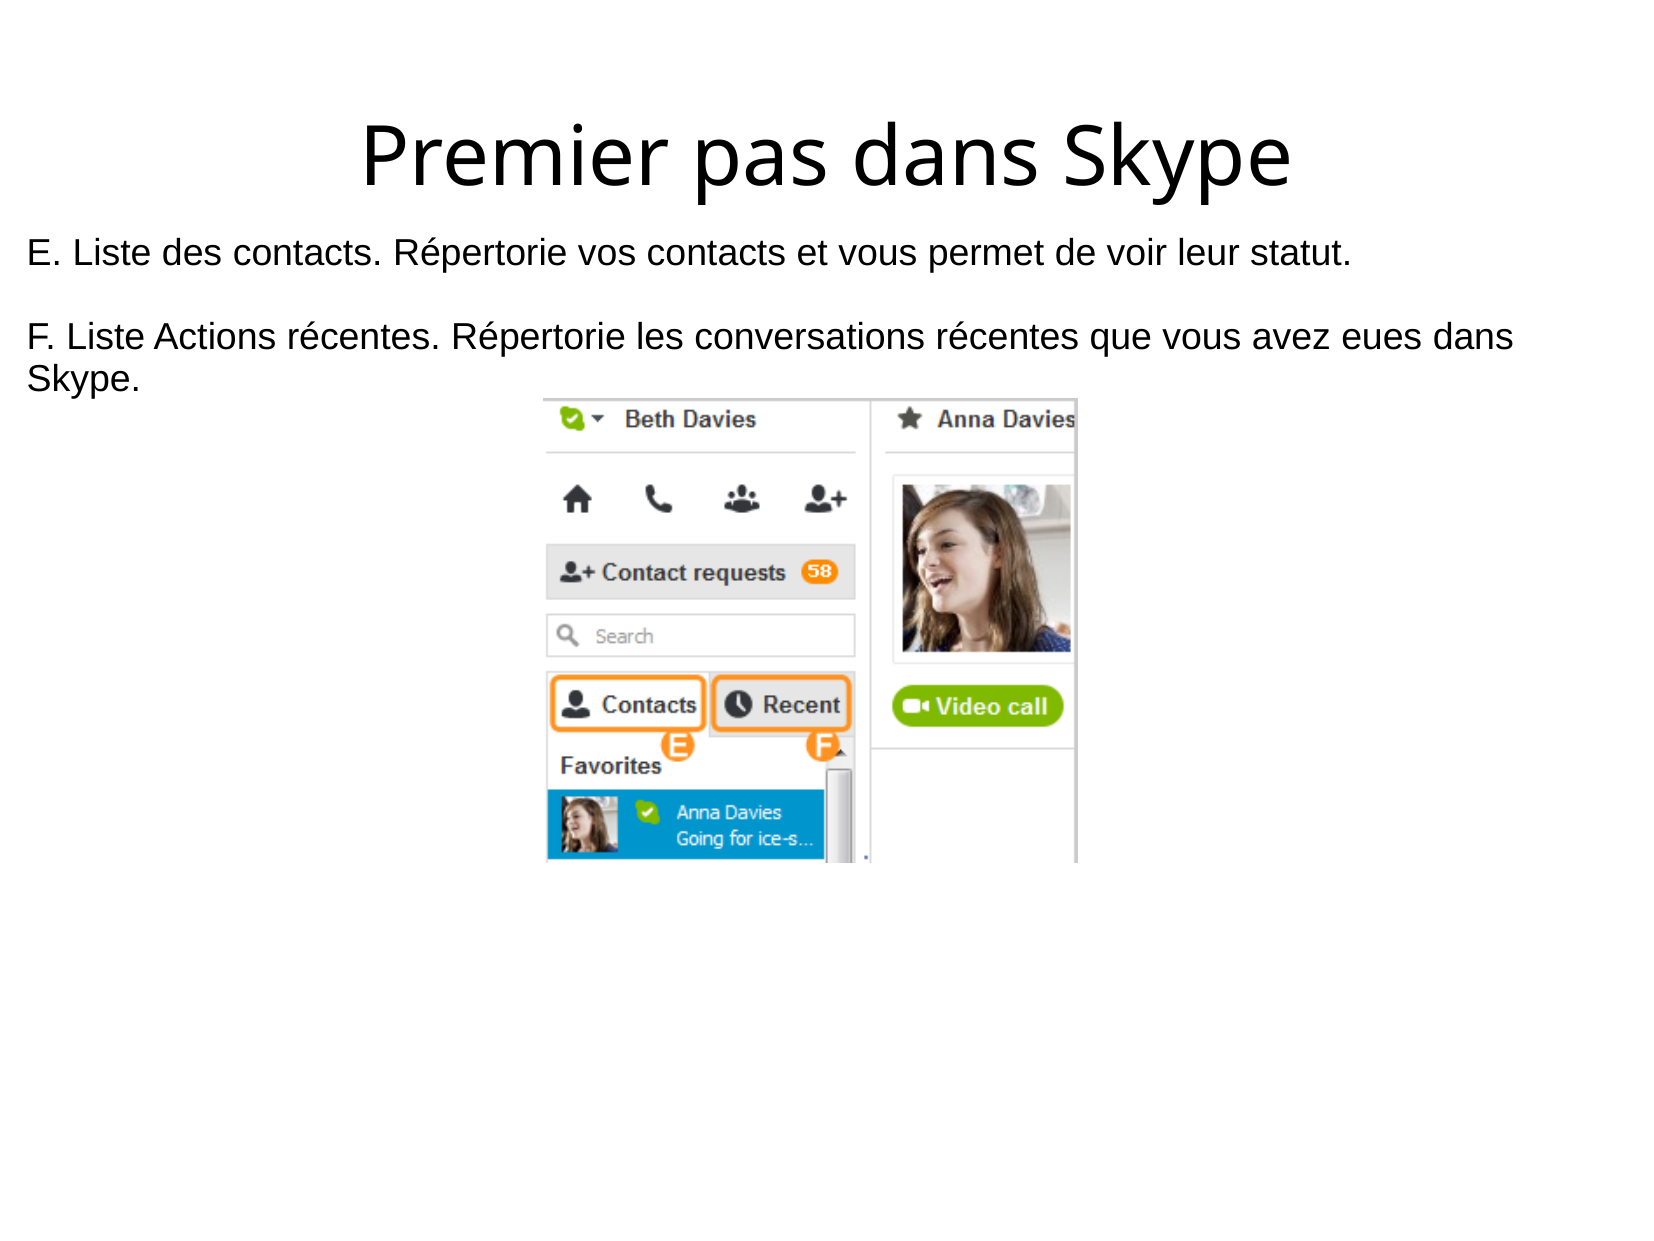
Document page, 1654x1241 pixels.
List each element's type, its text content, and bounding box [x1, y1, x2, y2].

title Premier pas dans Skype [82, 49, 1571, 224]
picture [543, 408, 1078, 863]
text_box E. Liste des contacts. Répertorie vos contacts et vous permet de voir leur statut. F. Liste Actions récentes. Répertorie les conversations récentes que vous avez eues dans Skype. [11, 224, 1630, 408]
